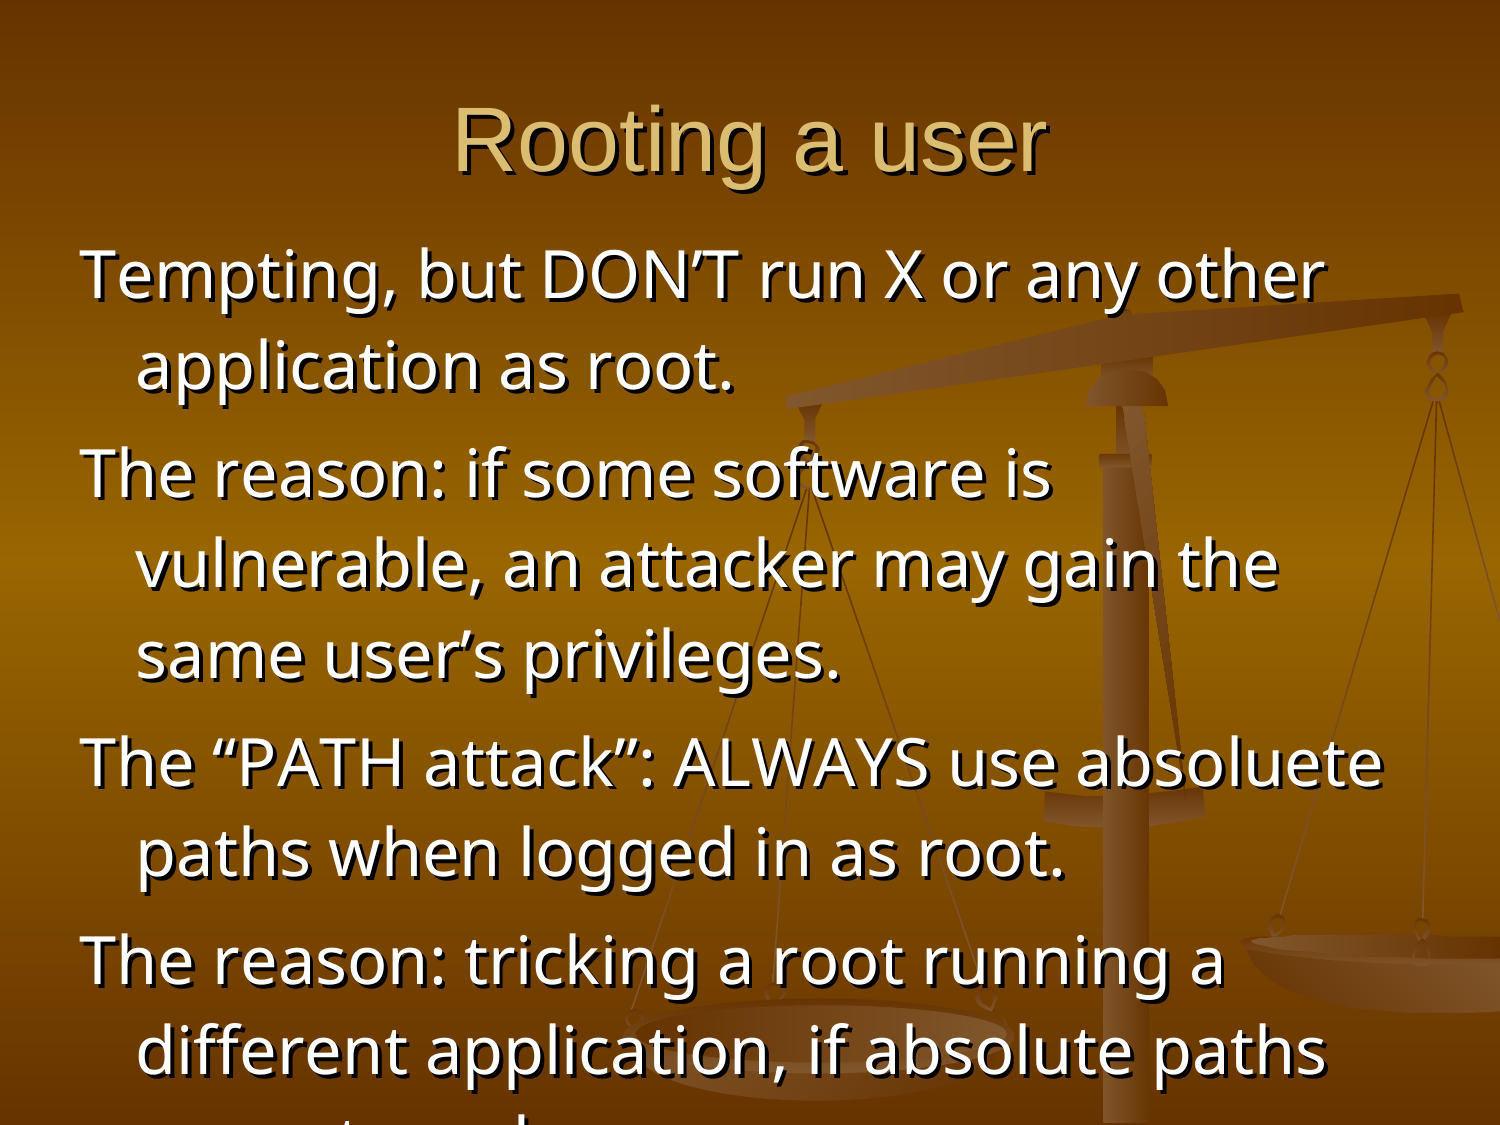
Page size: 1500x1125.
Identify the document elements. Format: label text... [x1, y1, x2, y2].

title Rooting a user [75, 45, 1426, 234]
list Tempting, but DON’T run X or any other application as root. The reason: if some software is vulnerable, an attacker may gain the same user’s privileges. The “PATH attack”: ALWAYS use absoluete paths when logged in as root. The reason: tricking a root running a different application, if absolute paths are not used. [64, 219, 1415, 1085]
